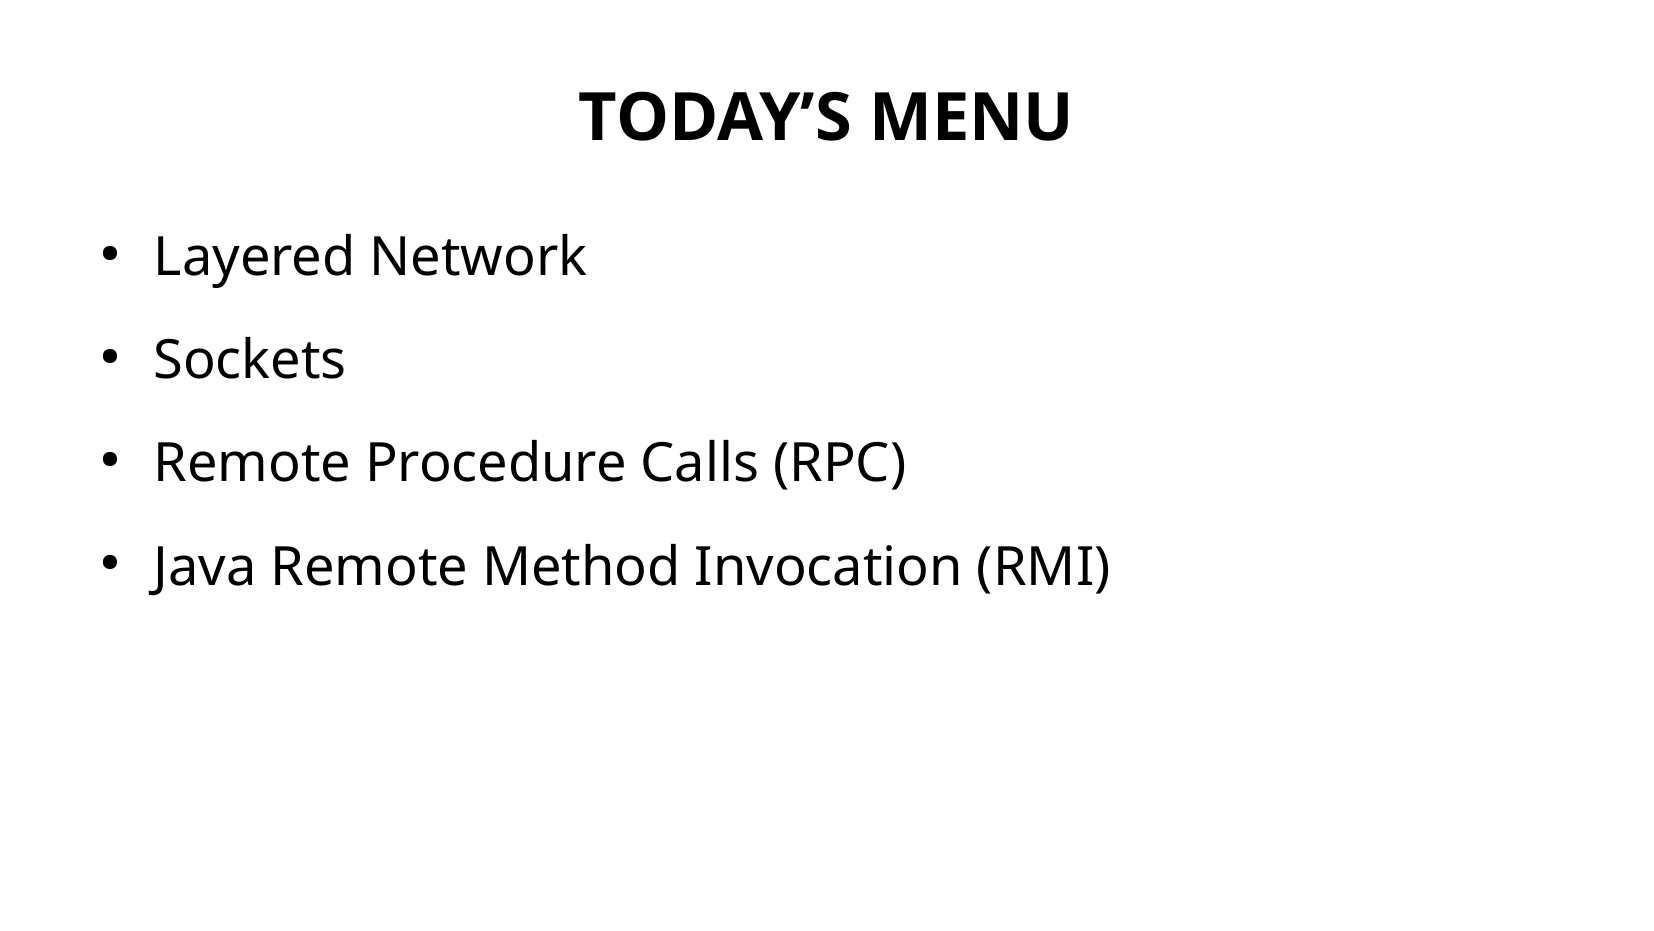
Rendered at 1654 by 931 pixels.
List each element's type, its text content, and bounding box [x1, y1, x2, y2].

list Layered Network Sockets Remote Procedure Calls (RPC) Java Remote Method Invocation (RMI) [82, 217, 1571, 757]
title TODAY’S MENU [82, 36, 1571, 193]
